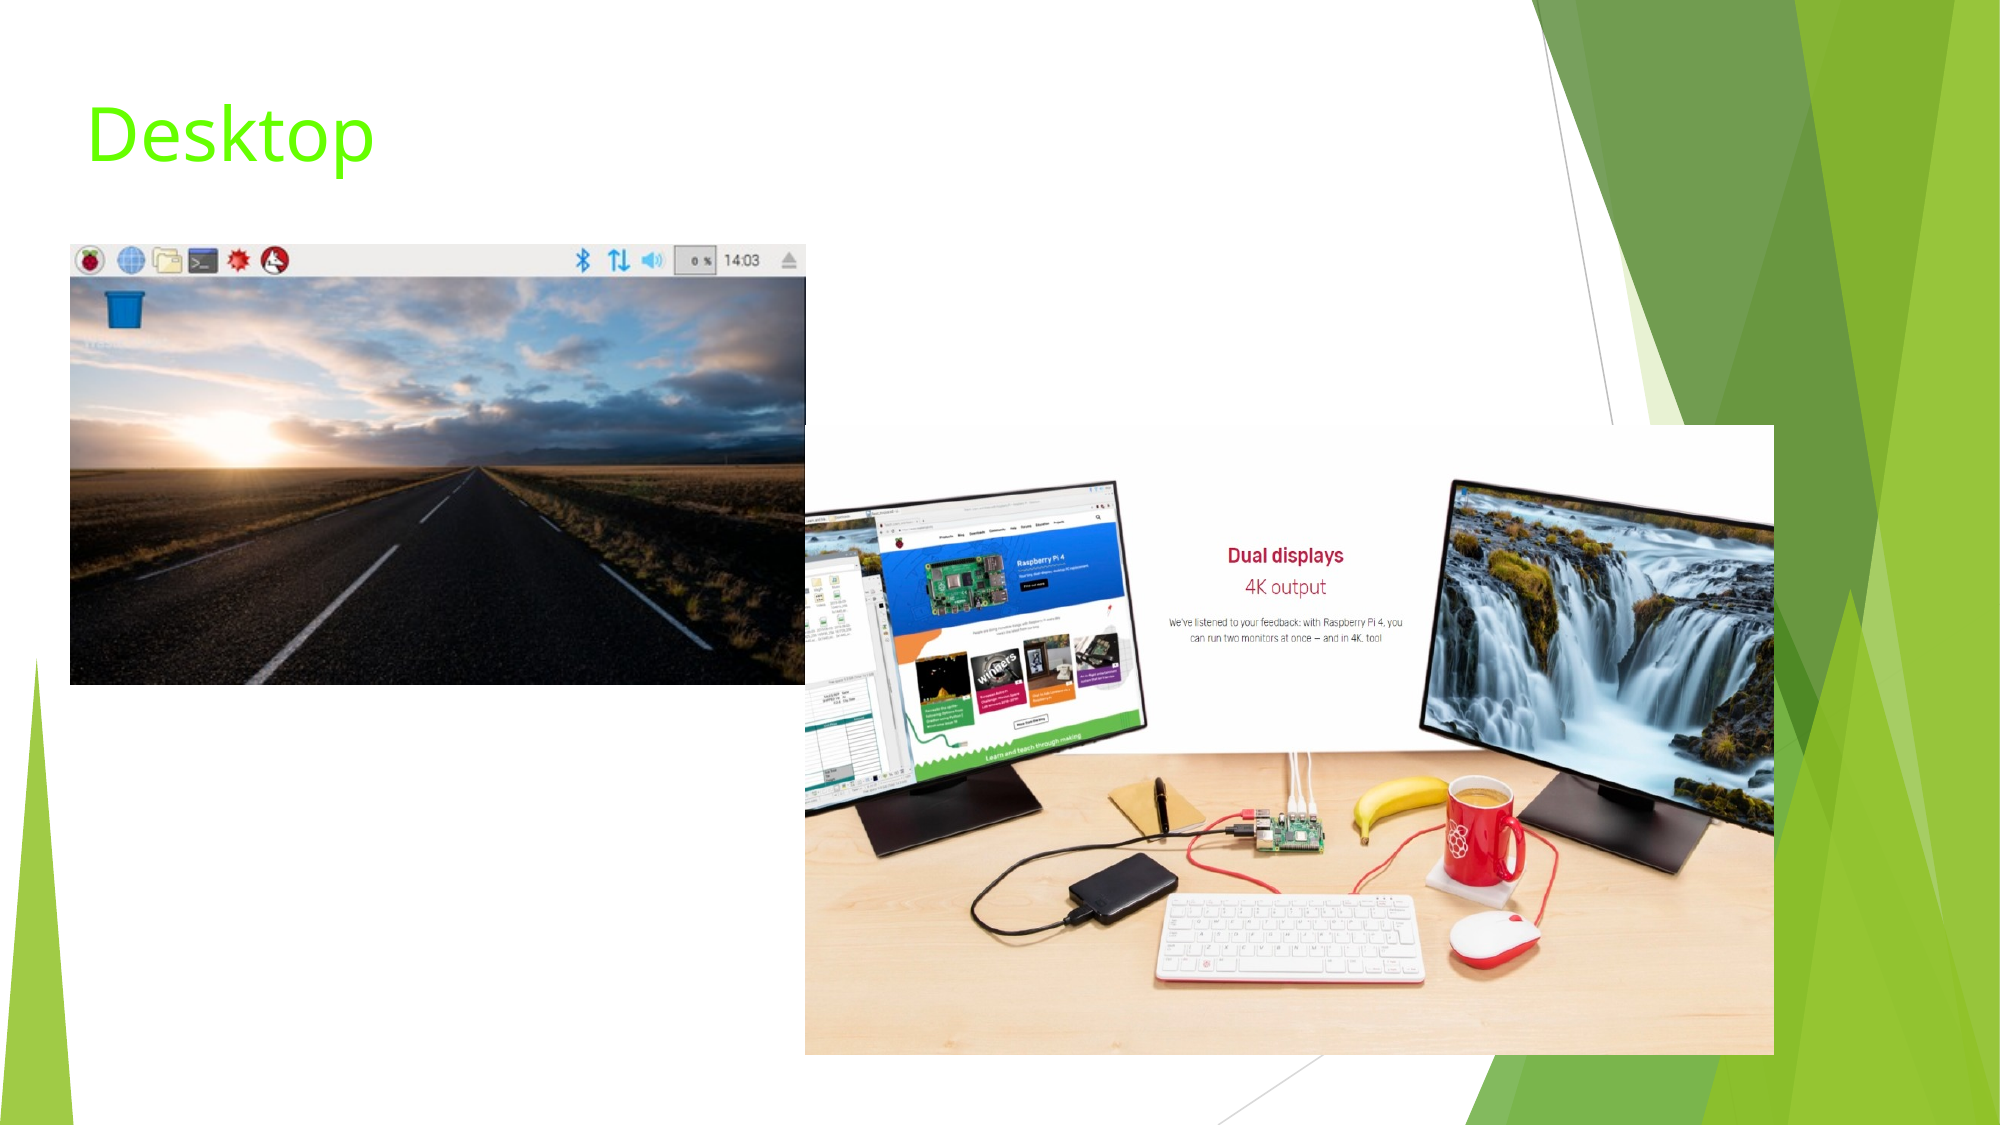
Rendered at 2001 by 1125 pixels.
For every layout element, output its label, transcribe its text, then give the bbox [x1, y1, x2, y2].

picture [70, 244, 1774, 1055]
title Desktop [11, 23, 1422, 241]
